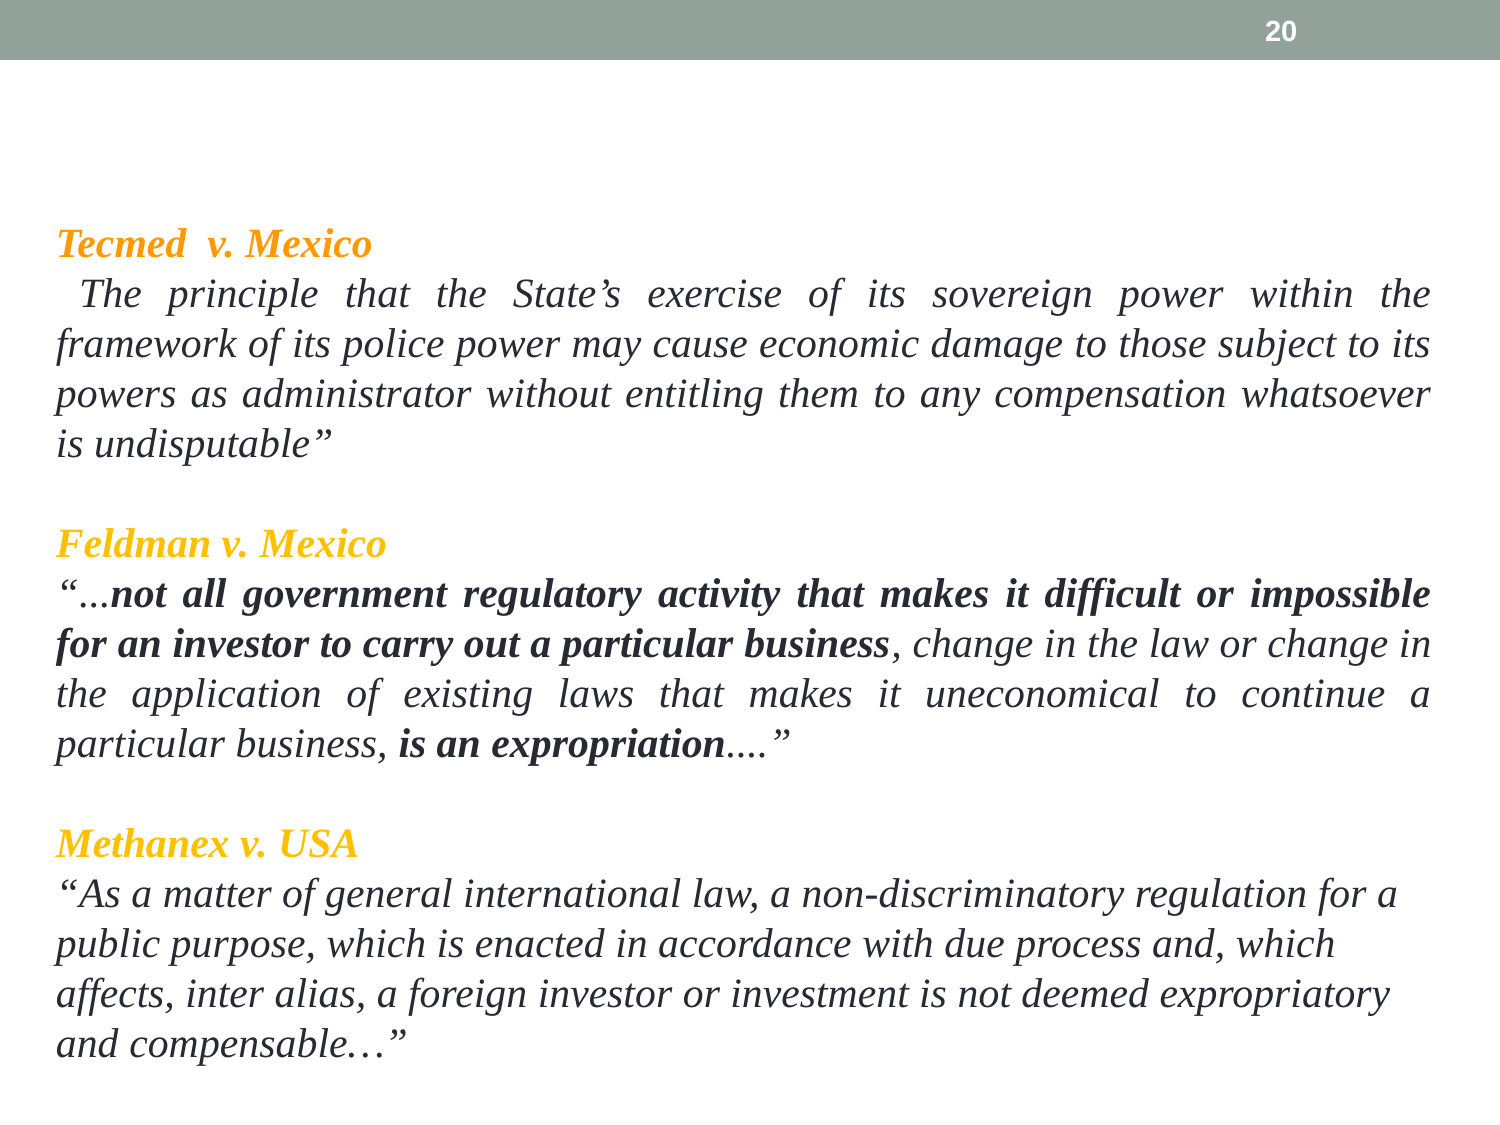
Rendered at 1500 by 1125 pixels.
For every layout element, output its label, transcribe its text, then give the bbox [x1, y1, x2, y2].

text_box Tecmed v. Mexico “The principle that the State’s exercise of its sovereign power within the framework of its police power may cause economic damage to those subject to its powers as administrator without entitling them to any compensation whatsoever is undisputable” Feldman v. Mexico “...not all government regulatory activity that makes it difficult or impossible for an investor to carry out a particular business, change in the law or change in the application of existing laws that makes it uneconomical to continue a particular business, is an expropriation....” Methanex v. USA “As a matter of general international law, a non-discriminatory regulation for a public purpose, which is enacted in accordance with due process and, which affects, inter alias, a foreign investor or investment is not deemed expropriatory and compensable…” [41, 207, 1447, 1059]
slide_number <編號> [1250, 3, 1425, 57]
